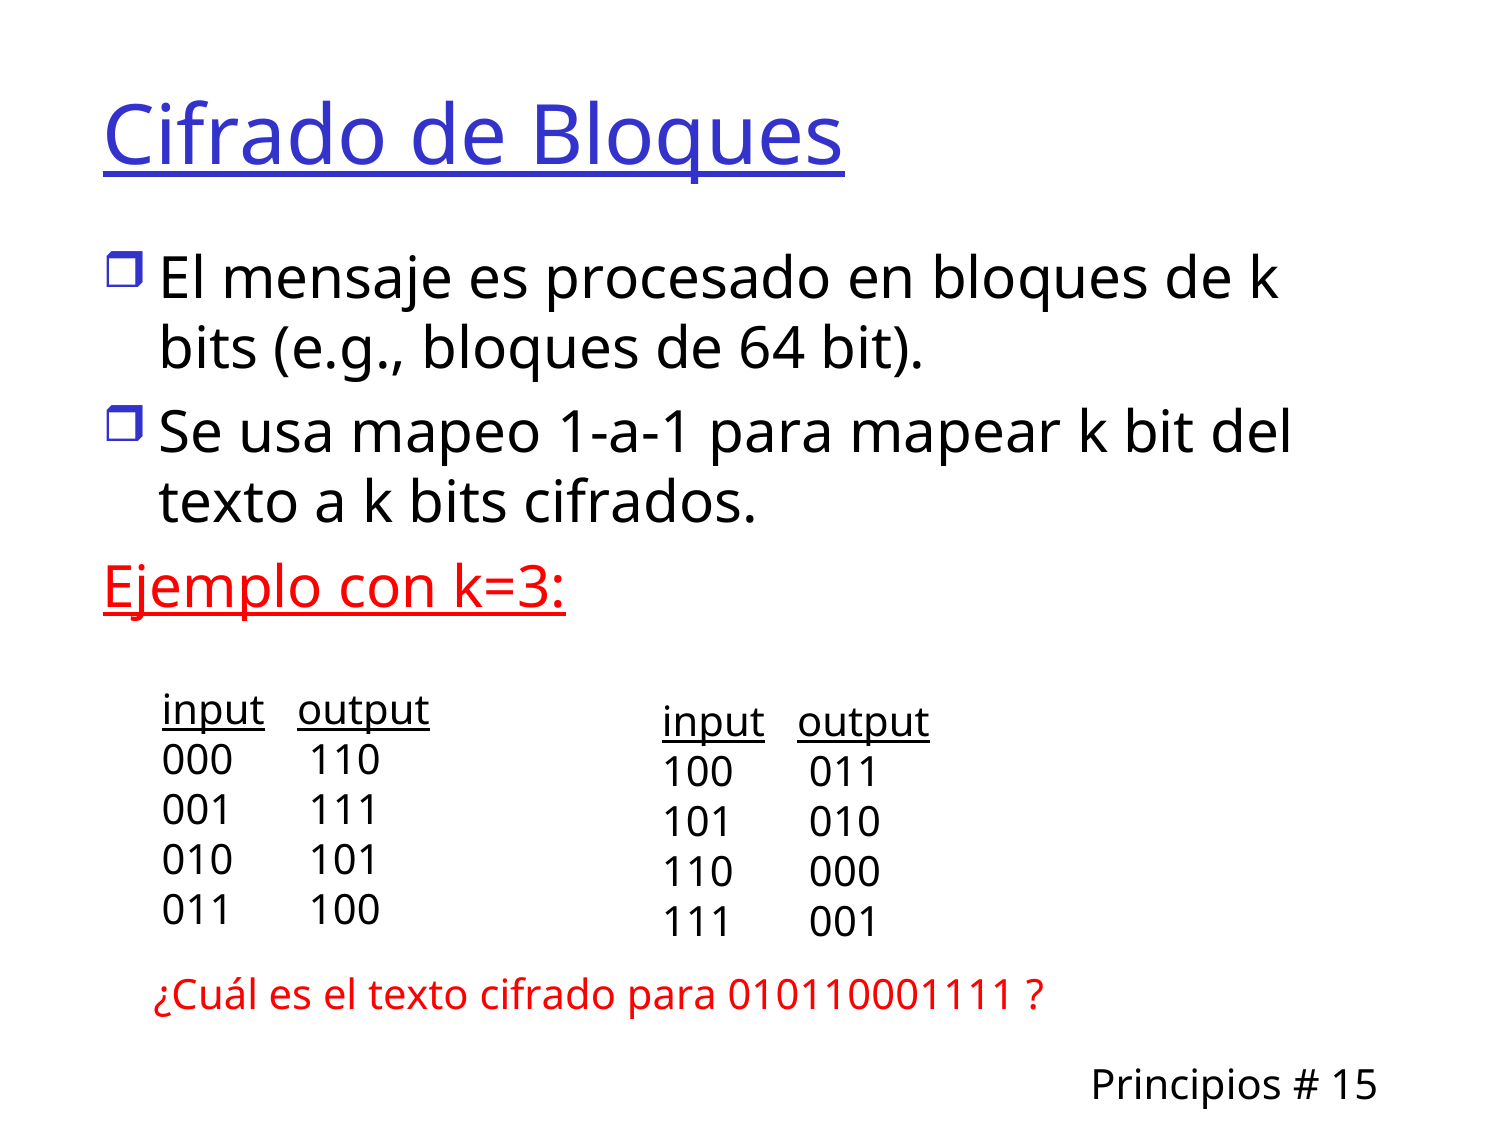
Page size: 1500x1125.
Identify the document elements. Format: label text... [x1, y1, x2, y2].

list El mensaje es procesado en bloques de k bits (e.g., bloques de 64 bit). Se usa mapeo 1-a-1 para mapear k bit del texto a k bits cifrados. Ejemplo con k=3: [87, 232, 1375, 658]
text_box input output 100 011 101 010 110 000 111 001 [647, 687, 1095, 1004]
text_box ¿Cuál es el texto cifrado para 010110001111 ? [138, 960, 1060, 1026]
text_box input output 000 110 001 111 010 101 011 100 [146, 674, 595, 960]
title Cifrado de Bloques [87, 37, 1363, 225]
